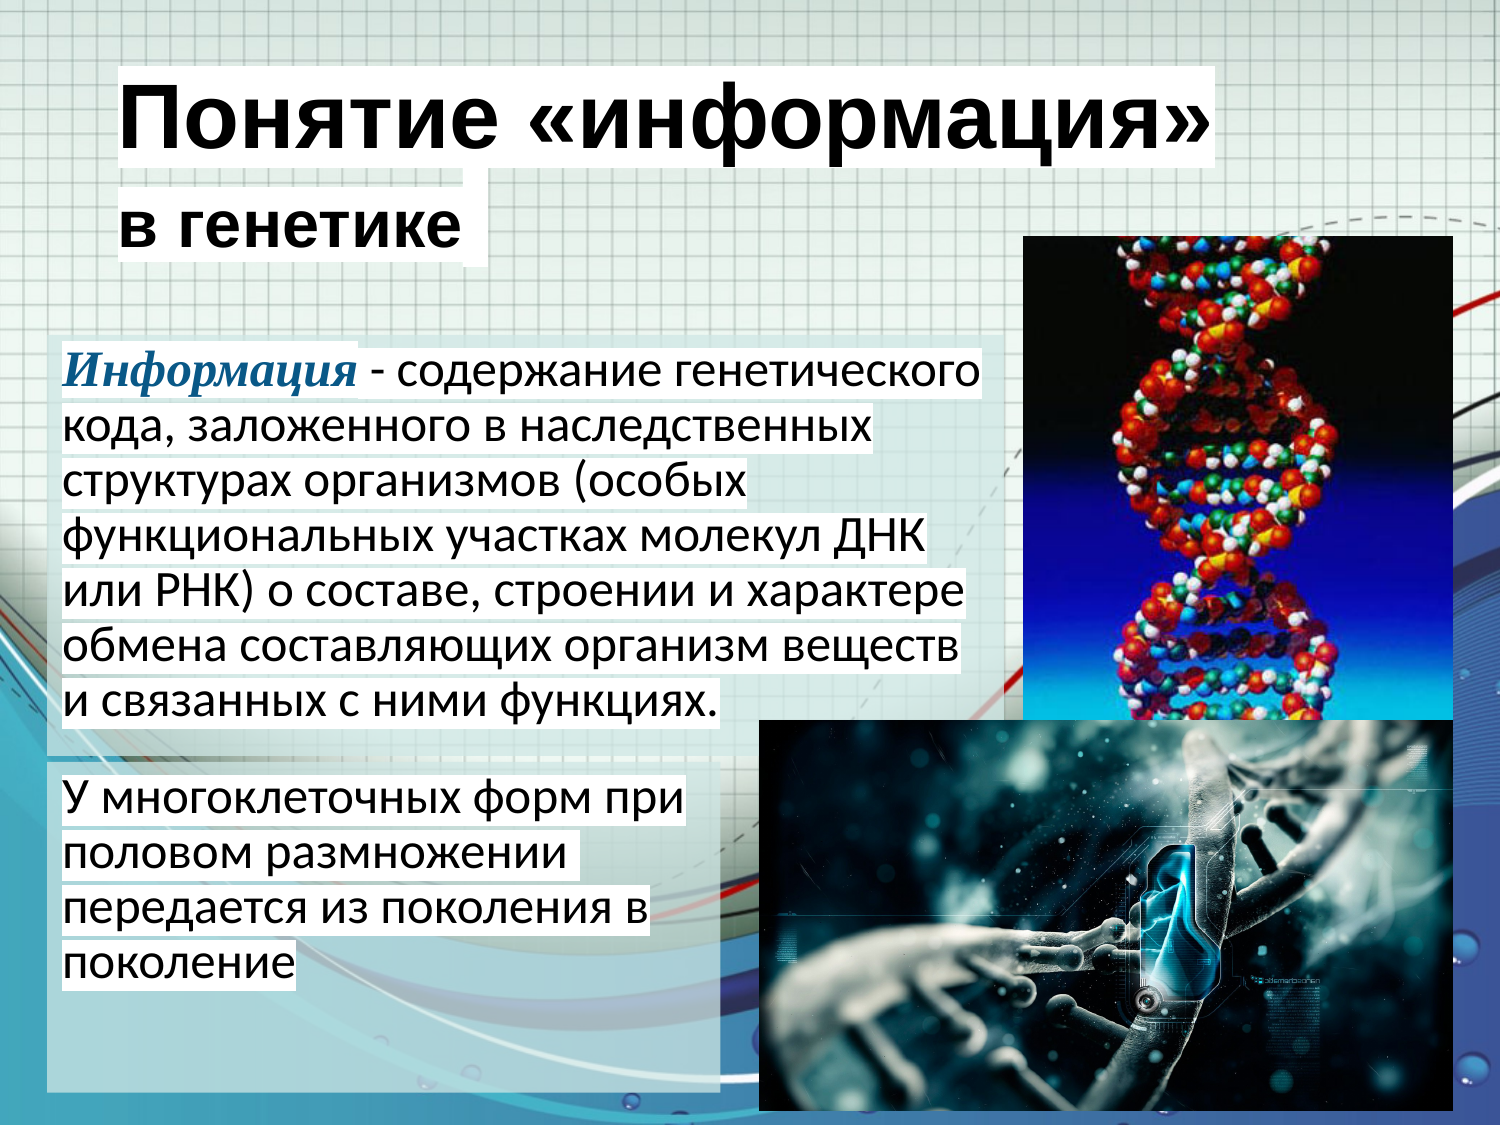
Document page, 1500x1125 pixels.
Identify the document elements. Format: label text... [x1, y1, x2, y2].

list Информация - содержание генетического кода, заложенного в наследственных структурах организмов (особых функциональных участках молекул ДНК или РНК) о составе, строении и характере обмена составляющих организм веществ и связанных с ними функциях. [47, 334, 1004, 756]
list У многоклеточных форм при половом размножении передается из поколения в поколение [47, 761, 721, 1093]
title Понятие «информация» в генетике [103, 56, 1397, 281]
picture [0, 0, 1500, 1125]
